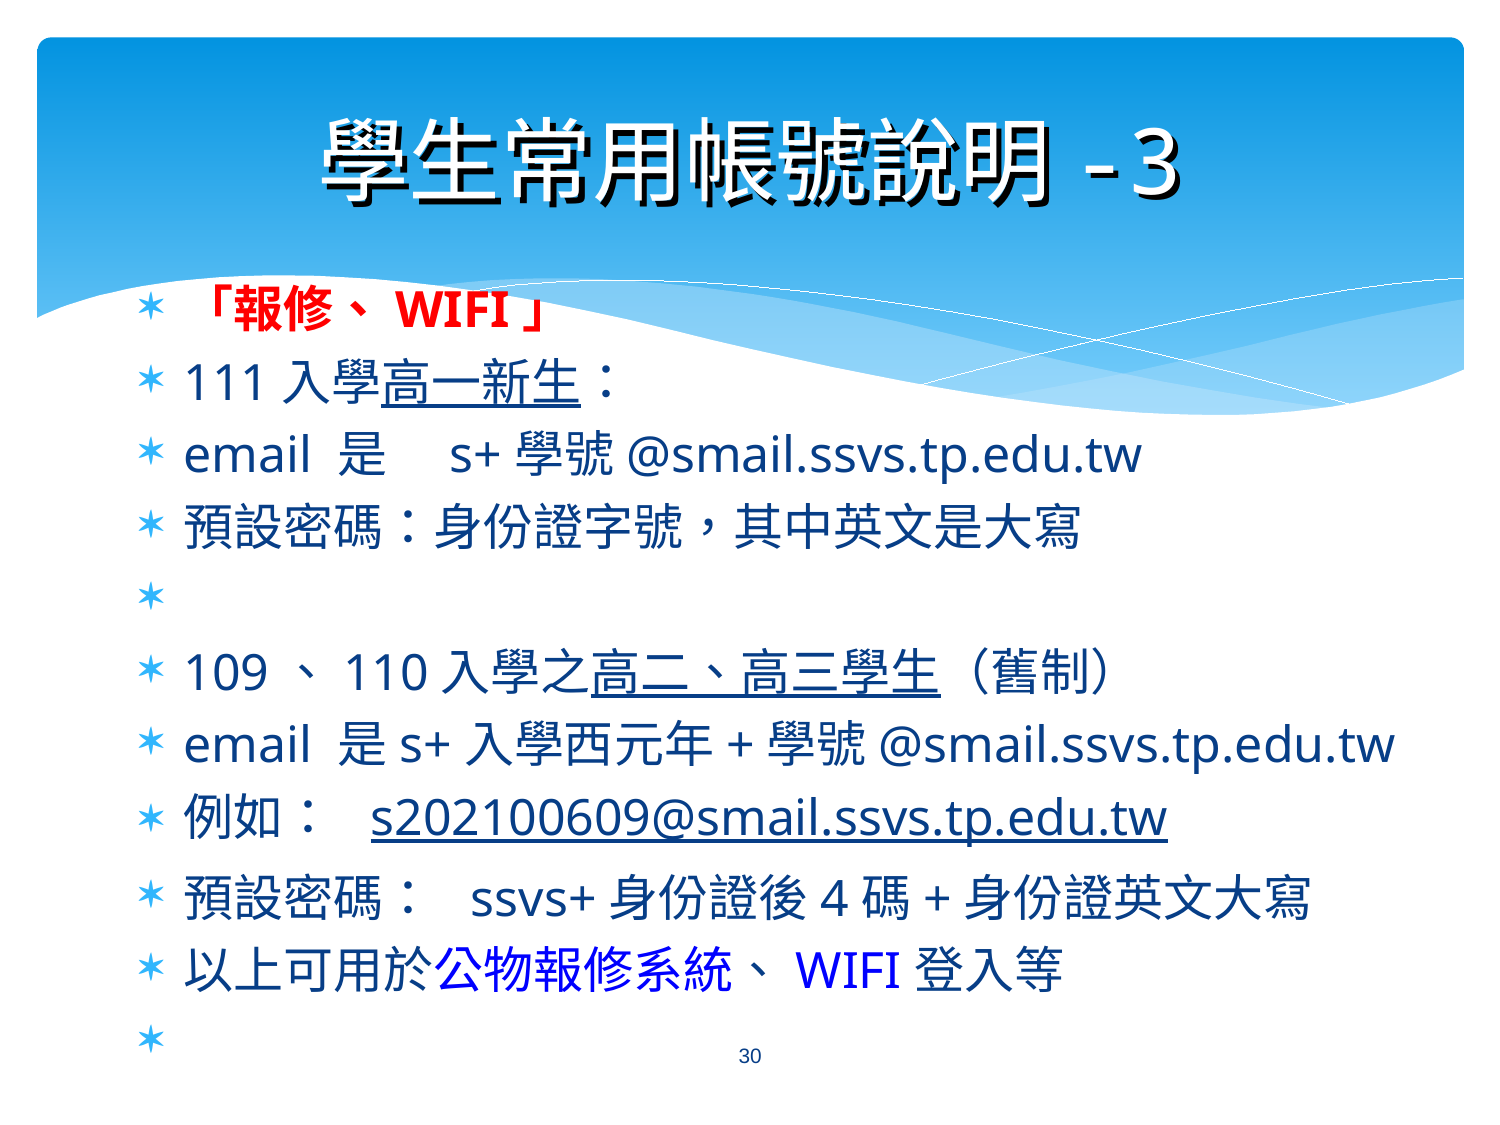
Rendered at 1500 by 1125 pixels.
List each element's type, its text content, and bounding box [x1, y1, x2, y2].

title 學生常用帳號說明-3 [75, 55, 1426, 261]
list 「報修、WIFI」 111入學高一新生： email 是 s+學號@smail.ssvs.tp.edu.tw 預設密碼：身份證字號，其中英文是大寫 109、110入學之高二、高三學生（舊制） email 是s+入學西元年+學號@smail.ssvs.tp.edu.tw 例如： s202100609@smail.ssvs.tp.edu.tw 預設密碼： ssvs+身份證後4碼+身份證英文大寫 以上可用於公物報修系統、WIFI登入等 [123, 270, 1464, 1086]
text_box 30 [654, 1025, 846, 1086]
